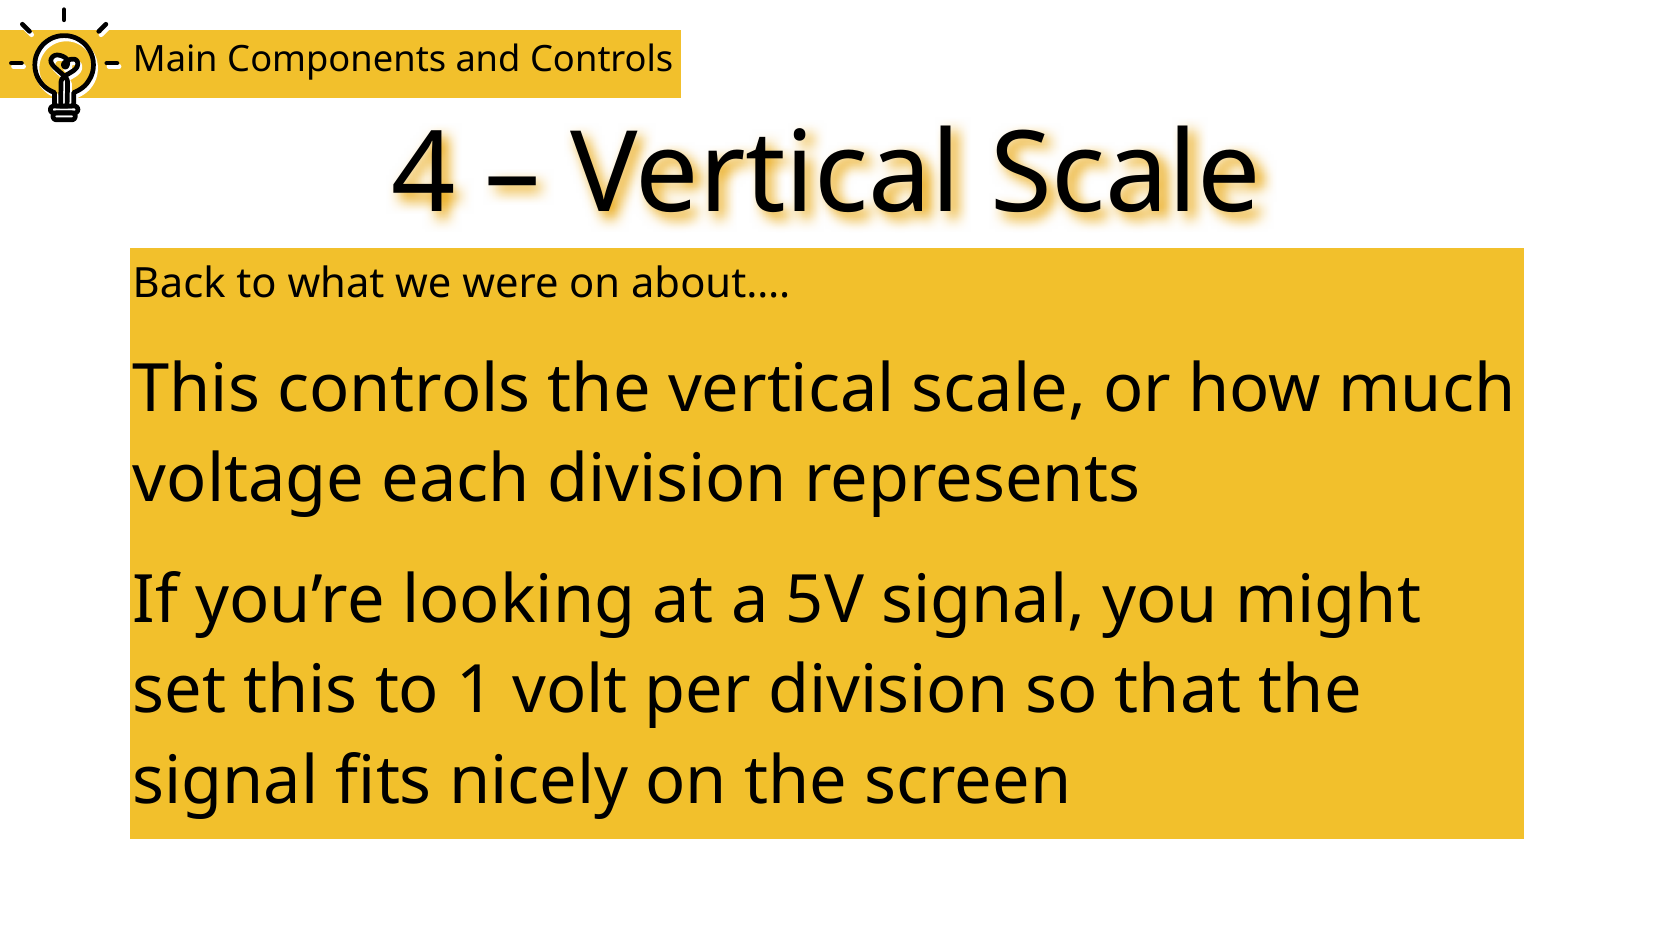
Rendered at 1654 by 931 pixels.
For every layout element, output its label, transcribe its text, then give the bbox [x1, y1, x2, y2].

title 4 – Vertical Scale [82, 88, 1571, 249]
subtitle Main Components and Controls [132, 17, 677, 97]
list Back to what we were on about…. This controls the vertical scale, or how much voltage each division represents If you’re looking at a 5V signal, you might set this to 1 volt per division so that the signal fits nicely on the screen [132, 253, 1527, 831]
